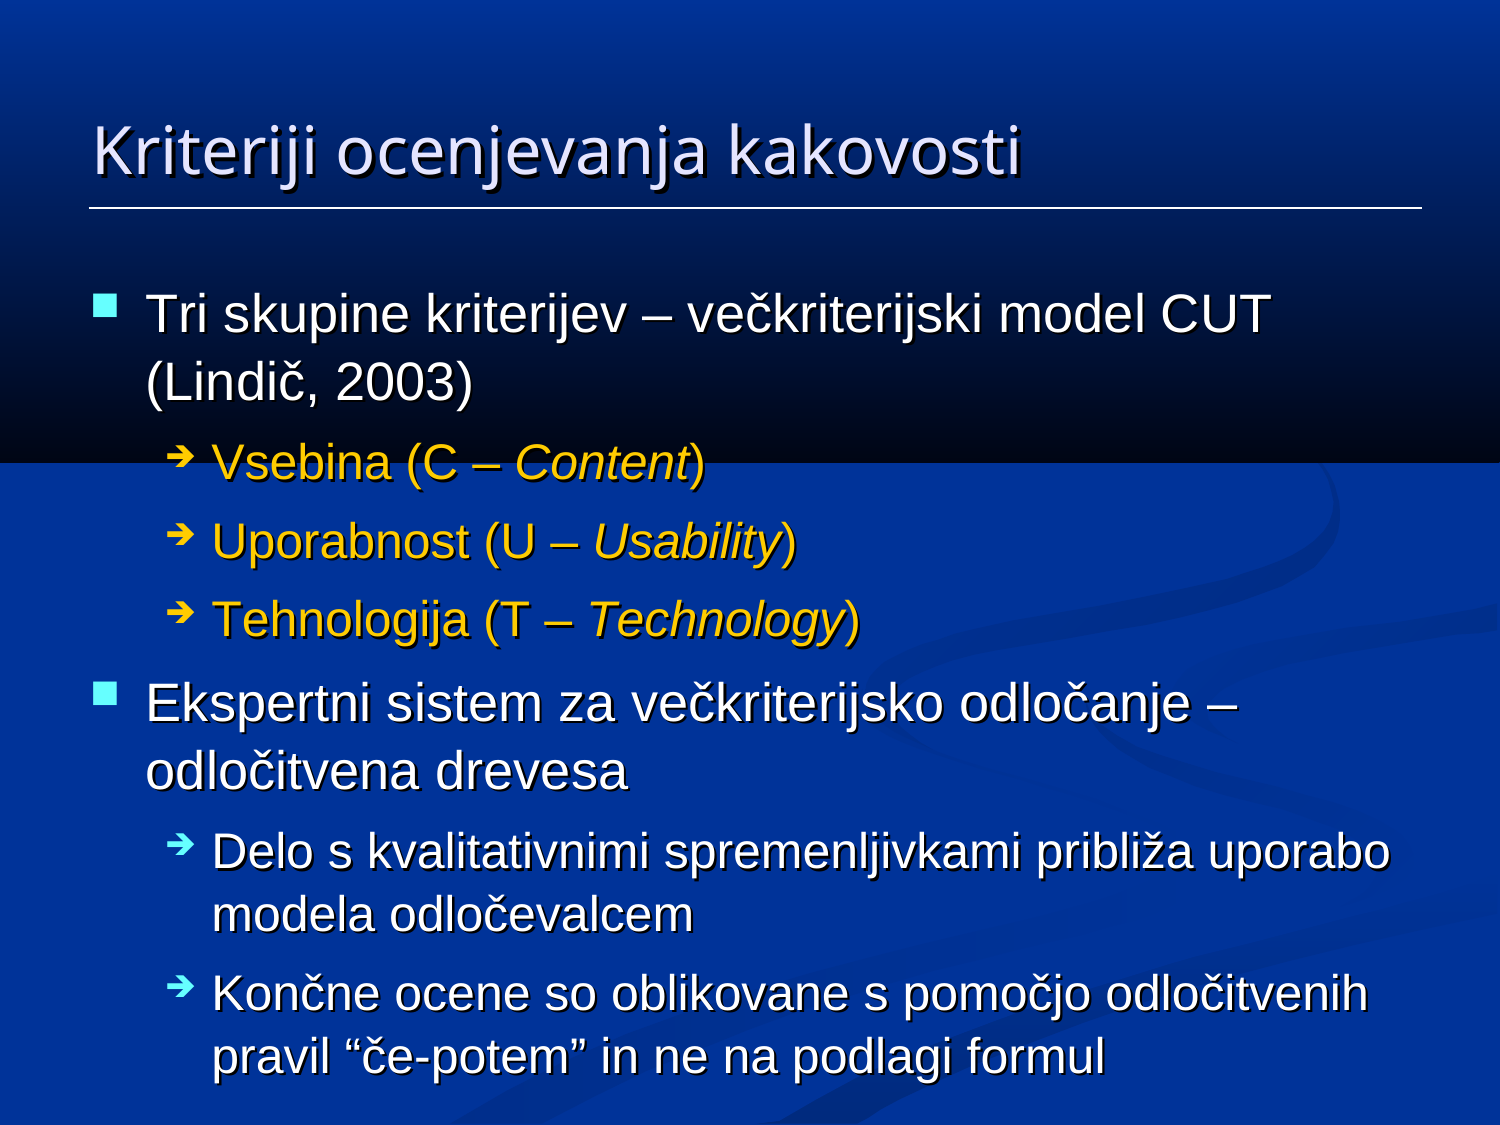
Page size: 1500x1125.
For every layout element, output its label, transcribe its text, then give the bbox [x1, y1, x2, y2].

text_box Tri skupine kriterijev – večkriterijski model CUT (Lindič, 2003) Vsebina (C – Content) Uporabnost (U – Usability) Tehnologija (T – Technology) Ekspertni sistem za večkriterijsko odločanje – odločitvena drevesa Delo s kvalitativnimi spremenljivkami približa uporabo modela odločevalcem Končne ocene so oblikovane s pomočjo odločitvenih pravil “če-potem” in ne na podlagi formul [74, 267, 1459, 1083]
text_box Kriteriji ocenjevanja kakovosti [76, 54, 1352, 242]
